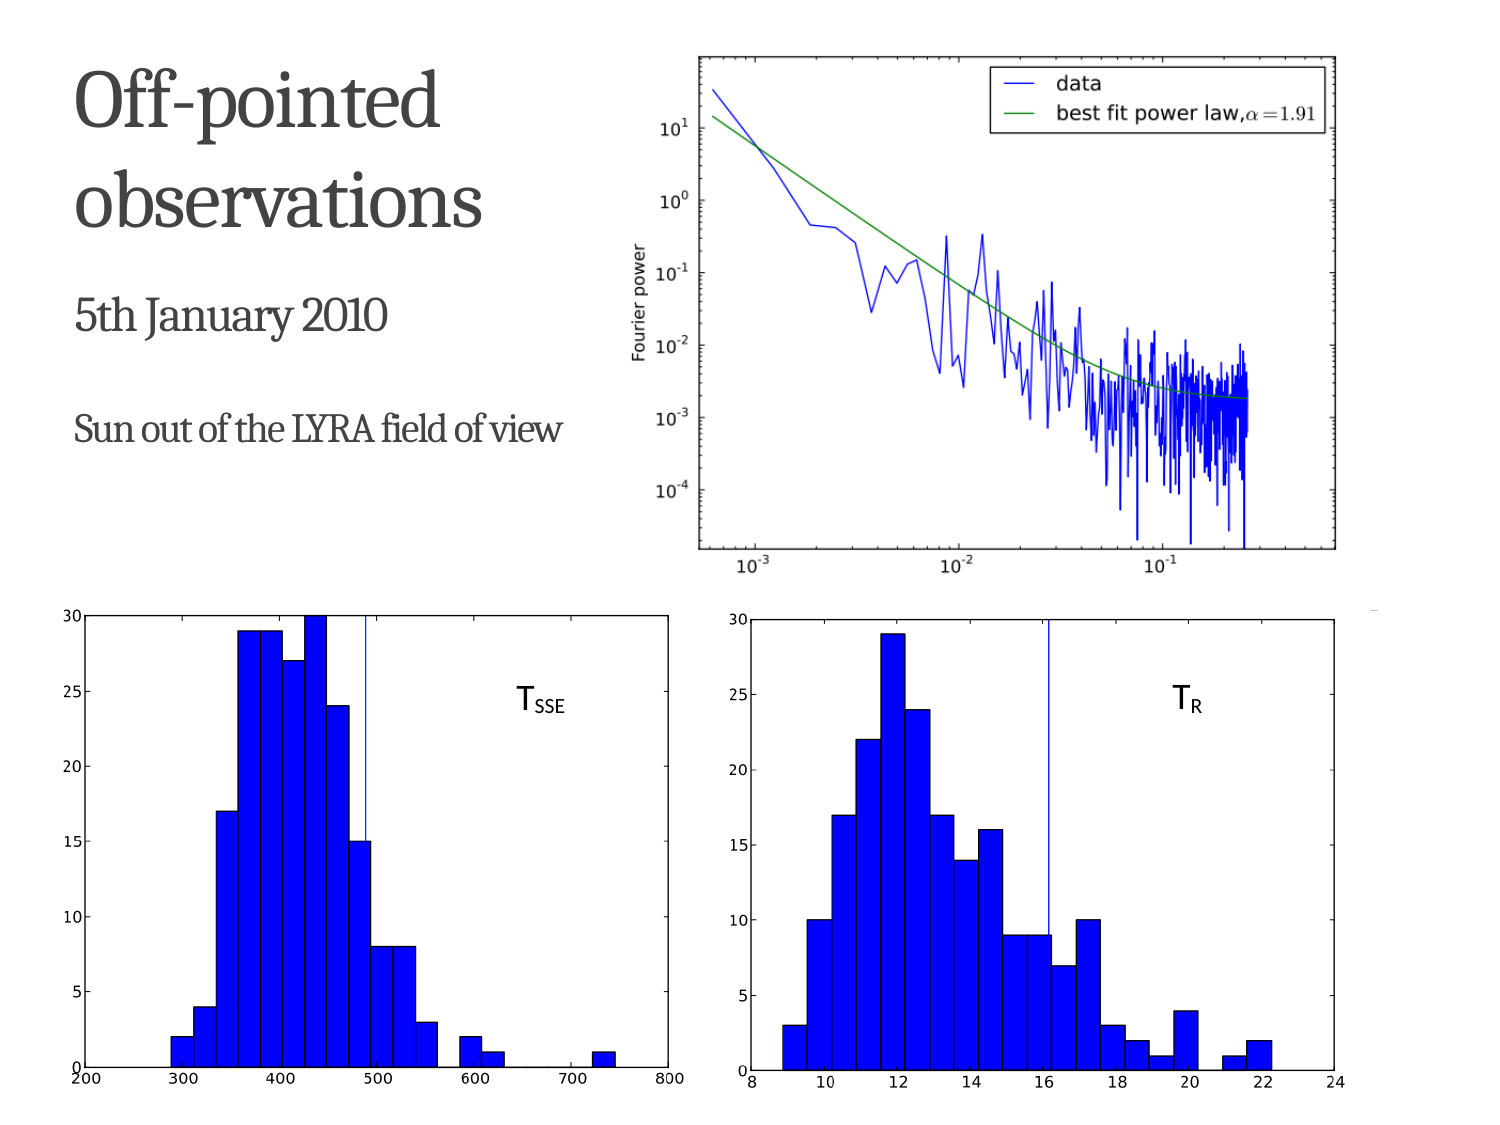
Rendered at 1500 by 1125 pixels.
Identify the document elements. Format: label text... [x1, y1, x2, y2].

picture [3, 0, 1378, 1125]
text_box 5th January 2010 Sun out of the LYRA field of view [59, 302, 601, 430]
text_box TSSE [501, 665, 661, 726]
title Off-pointed observations [59, 50, 601, 239]
text_box TR [1157, 664, 1285, 725]
